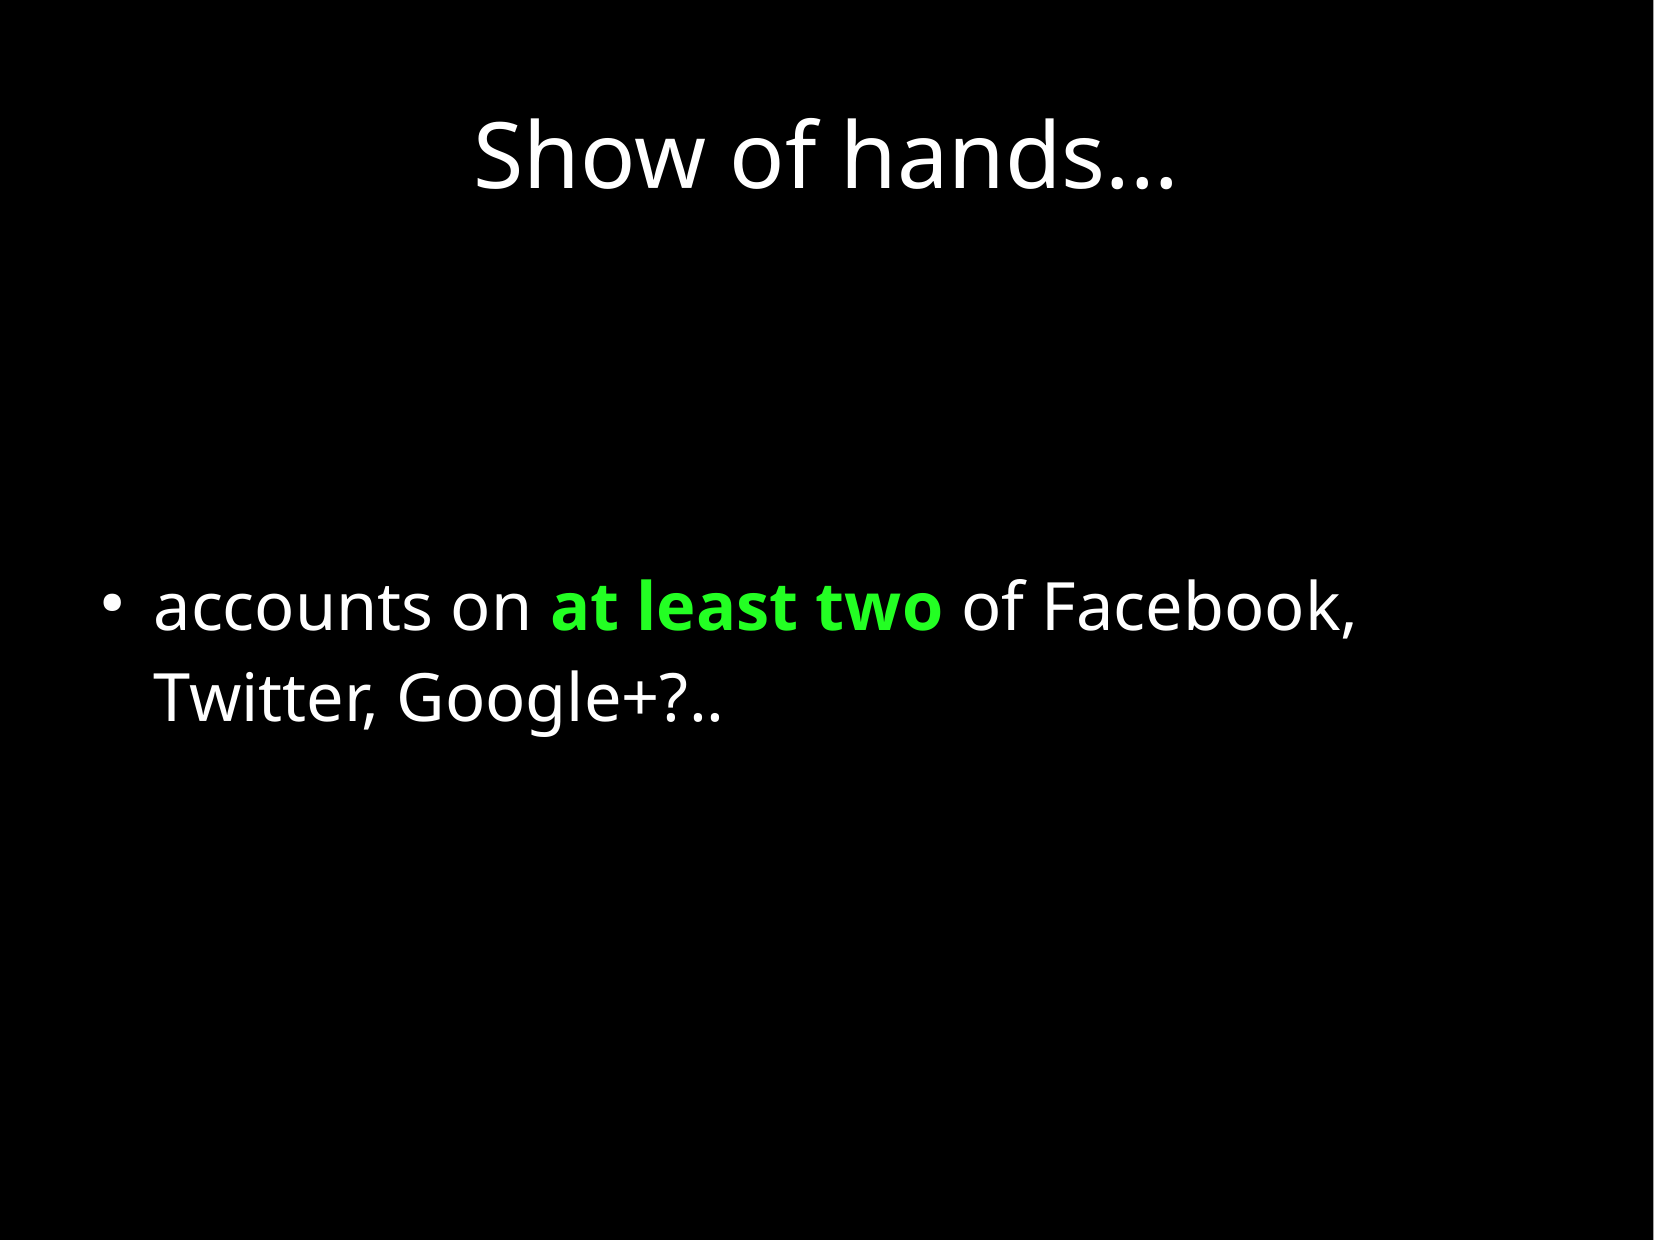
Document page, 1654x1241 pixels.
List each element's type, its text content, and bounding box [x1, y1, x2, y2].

list accounts on at least two of Facebook, Twitter, Google+?.. [82, 290, 1538, 1010]
title Show of hands... [82, 49, 1571, 257]
